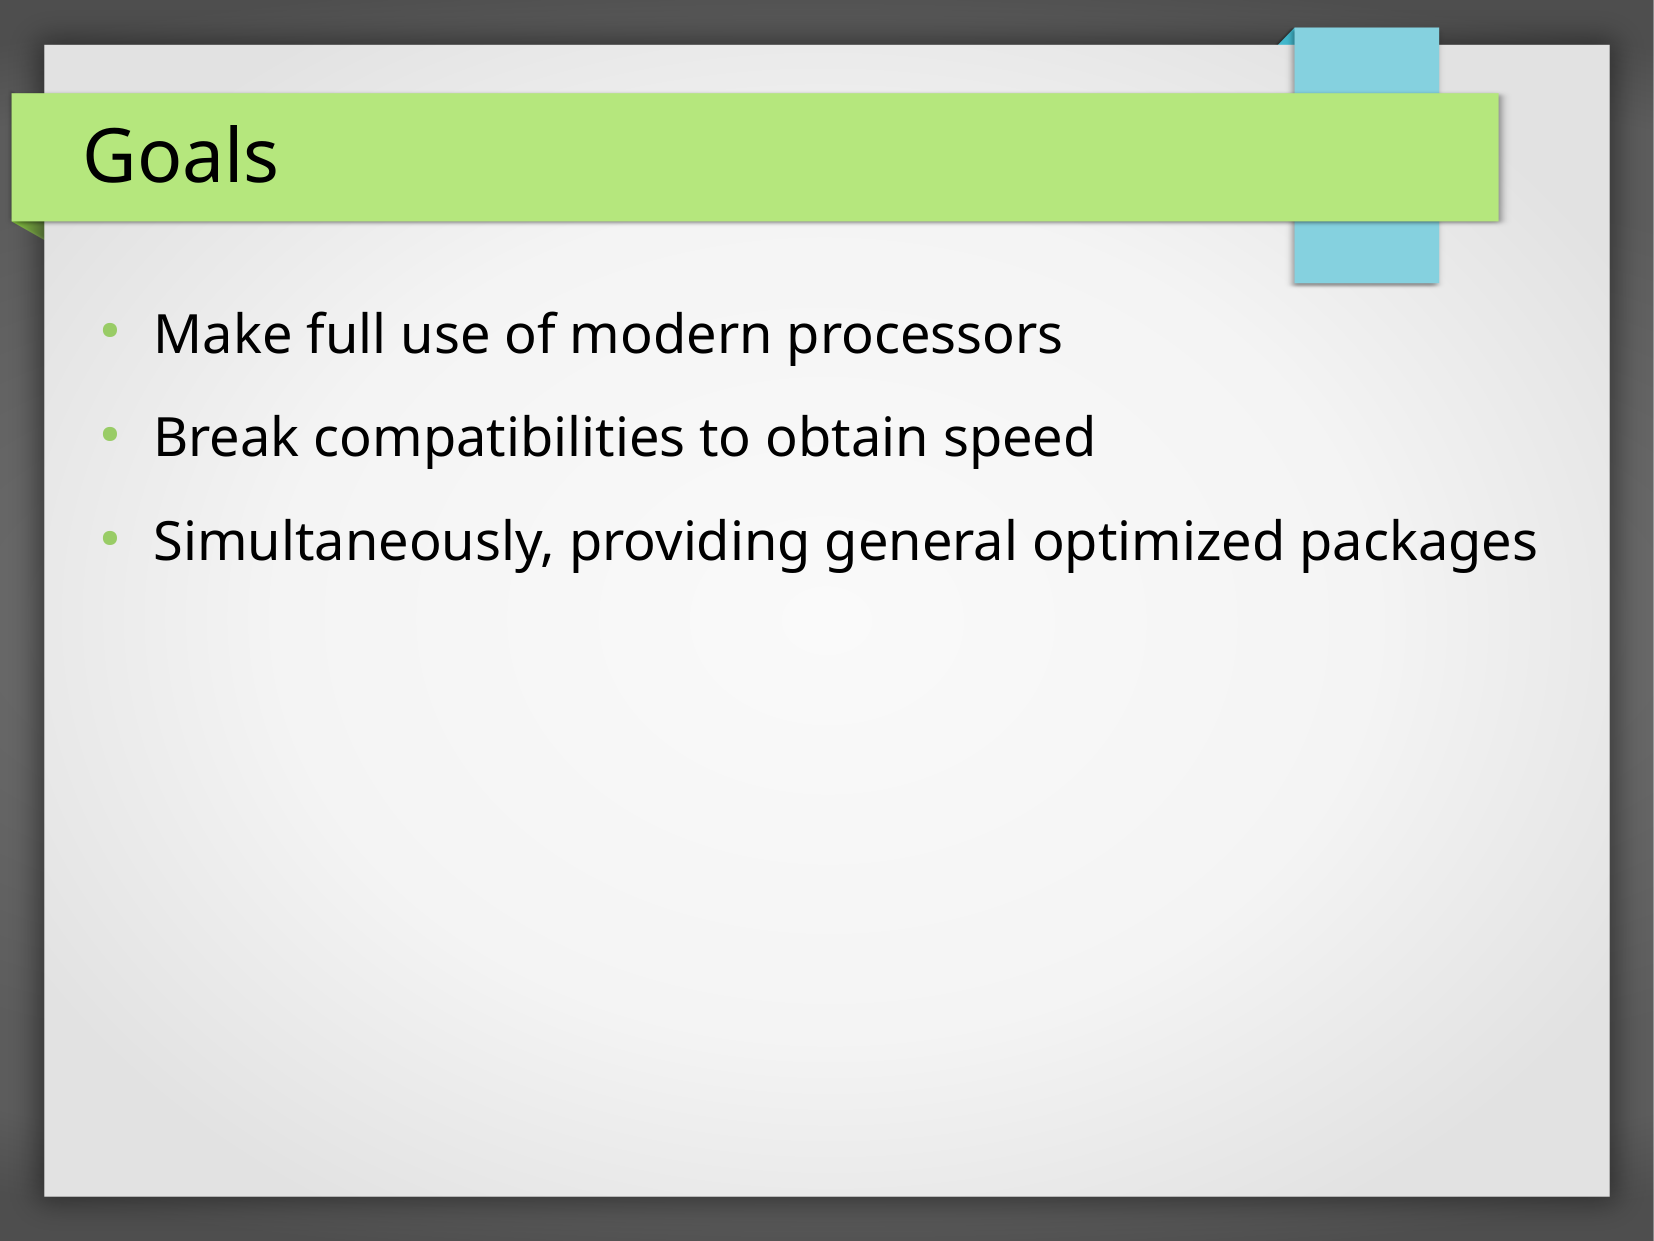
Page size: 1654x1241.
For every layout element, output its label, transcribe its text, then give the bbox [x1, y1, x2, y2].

picture [0, 0, 1654, 1241]
list Make full use of modern processors Break compatibilities to obtain speed Simultaneously, providing general optimized packages [82, 295, 1571, 1015]
title Goals [82, 94, 1264, 213]
